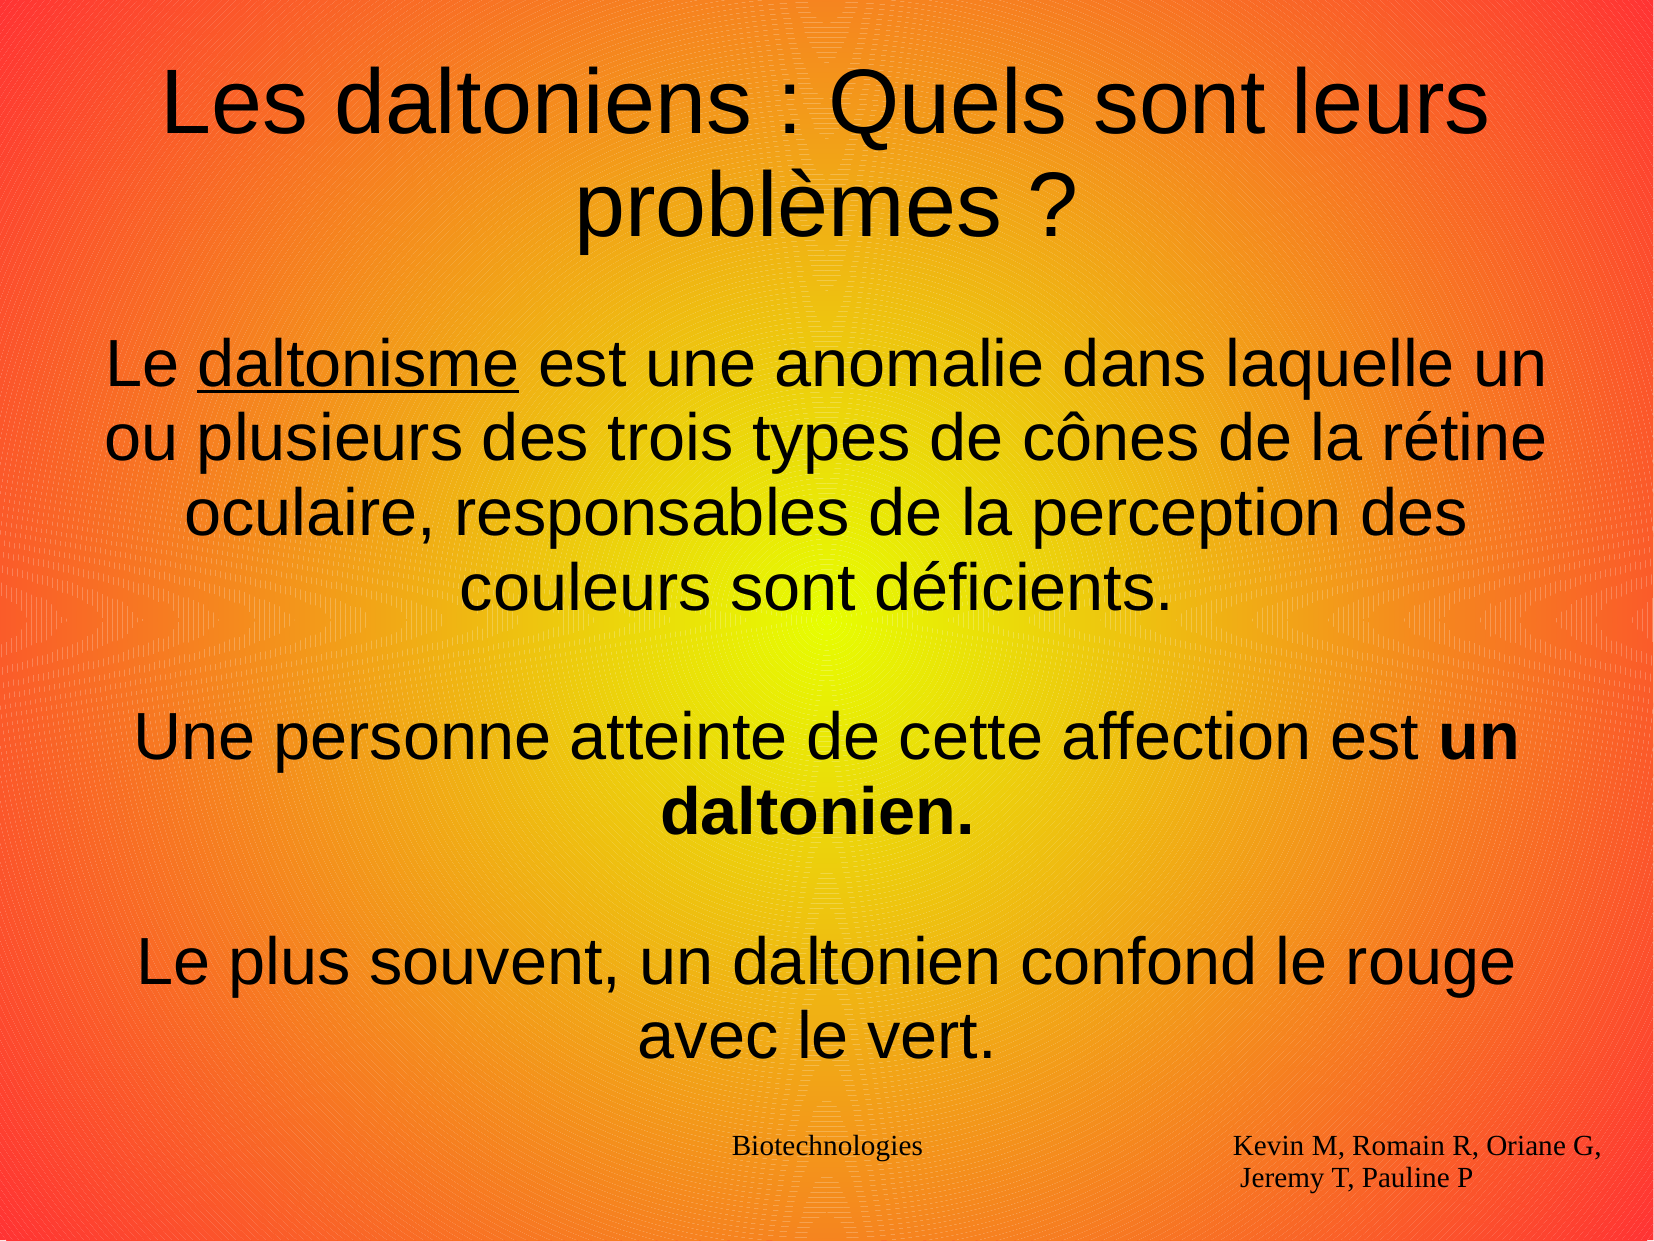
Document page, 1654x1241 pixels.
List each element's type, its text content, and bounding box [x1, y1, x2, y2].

subtitle Le daltonisme est une anomalie dans laquelle un ou plusieurs des trois types de cônes de la rétine oculaire, responsables de la perception des couleurs sont déficients. Une personne atteinte de cette affection est un daltonien. Le plus souvent, un daltonien confond le rouge avec le vert. [82, 297, 1571, 1102]
title Les daltoniens : Quels sont leurs problèmes ? [82, 50, 1571, 256]
